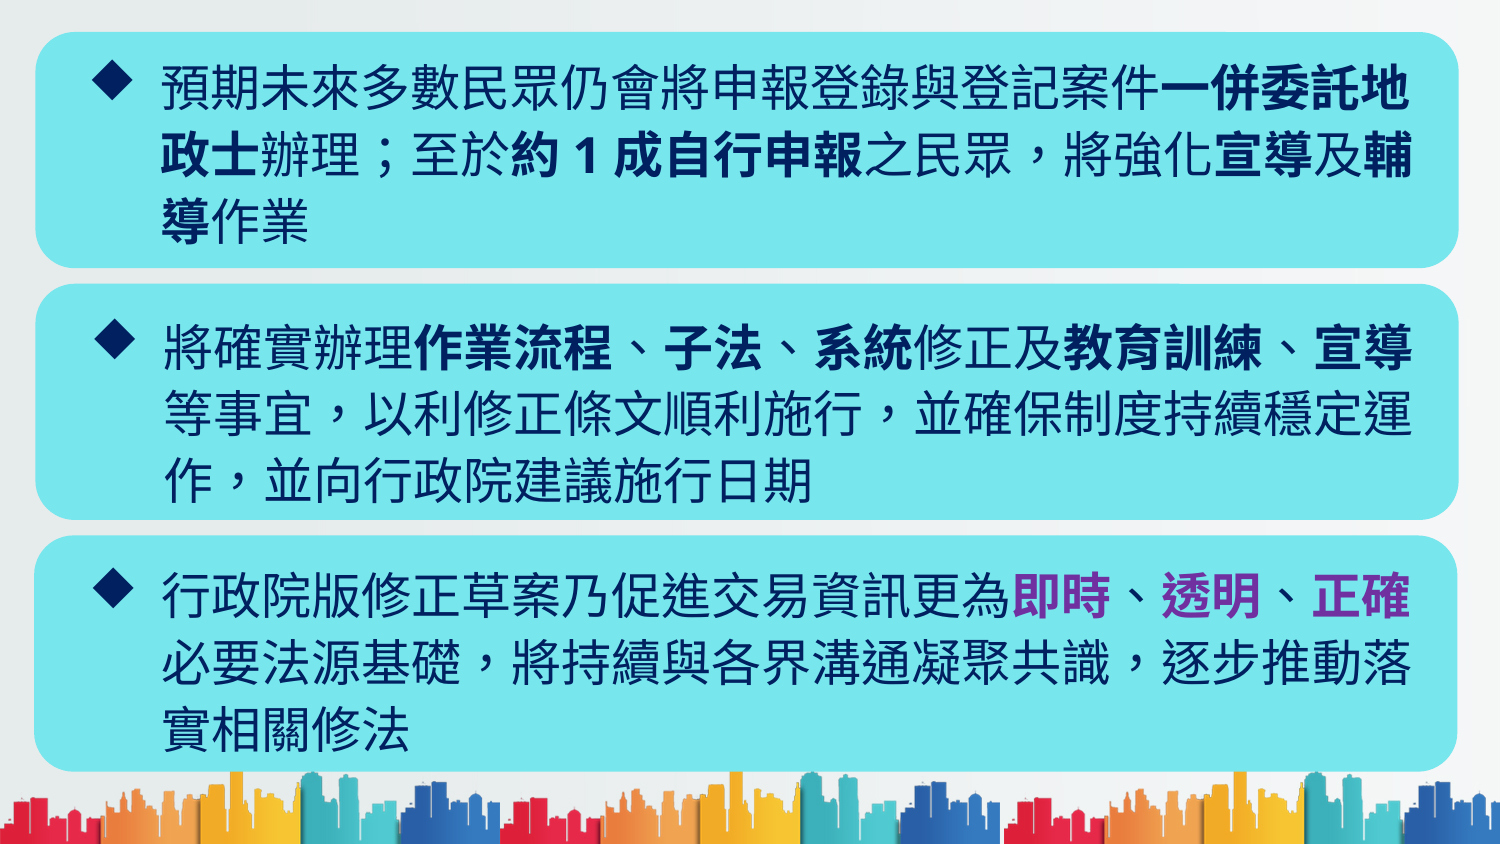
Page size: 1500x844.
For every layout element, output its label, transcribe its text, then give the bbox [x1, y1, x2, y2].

text_box 行政院版修正草案乃促進交易資訊更為即時、透明、正確必要法源基礎，將持續與各界溝通凝聚共識，逐步推動落實相關修法 [73, 550, 1441, 751]
text_box [35, 31, 1459, 269]
text_box 將確實辦理作業流程、子法、系統修正及教育訓練、宣導等事宜，以利修正條文順利施行，並確保制度持續穩定運作，並向行政院建議施行日期 [74, 301, 1443, 493]
text_box [35, 283, 1459, 520]
text_box [34, 535, 1458, 772]
text_box 預期未來多數民眾仍會將申報登錄與登記案件一併委託地政士辦理；至於約1成自行申報之民眾，將強化宣導及輔導作業 [72, 42, 1437, 196]
picture [0, 0, 1500, 844]
